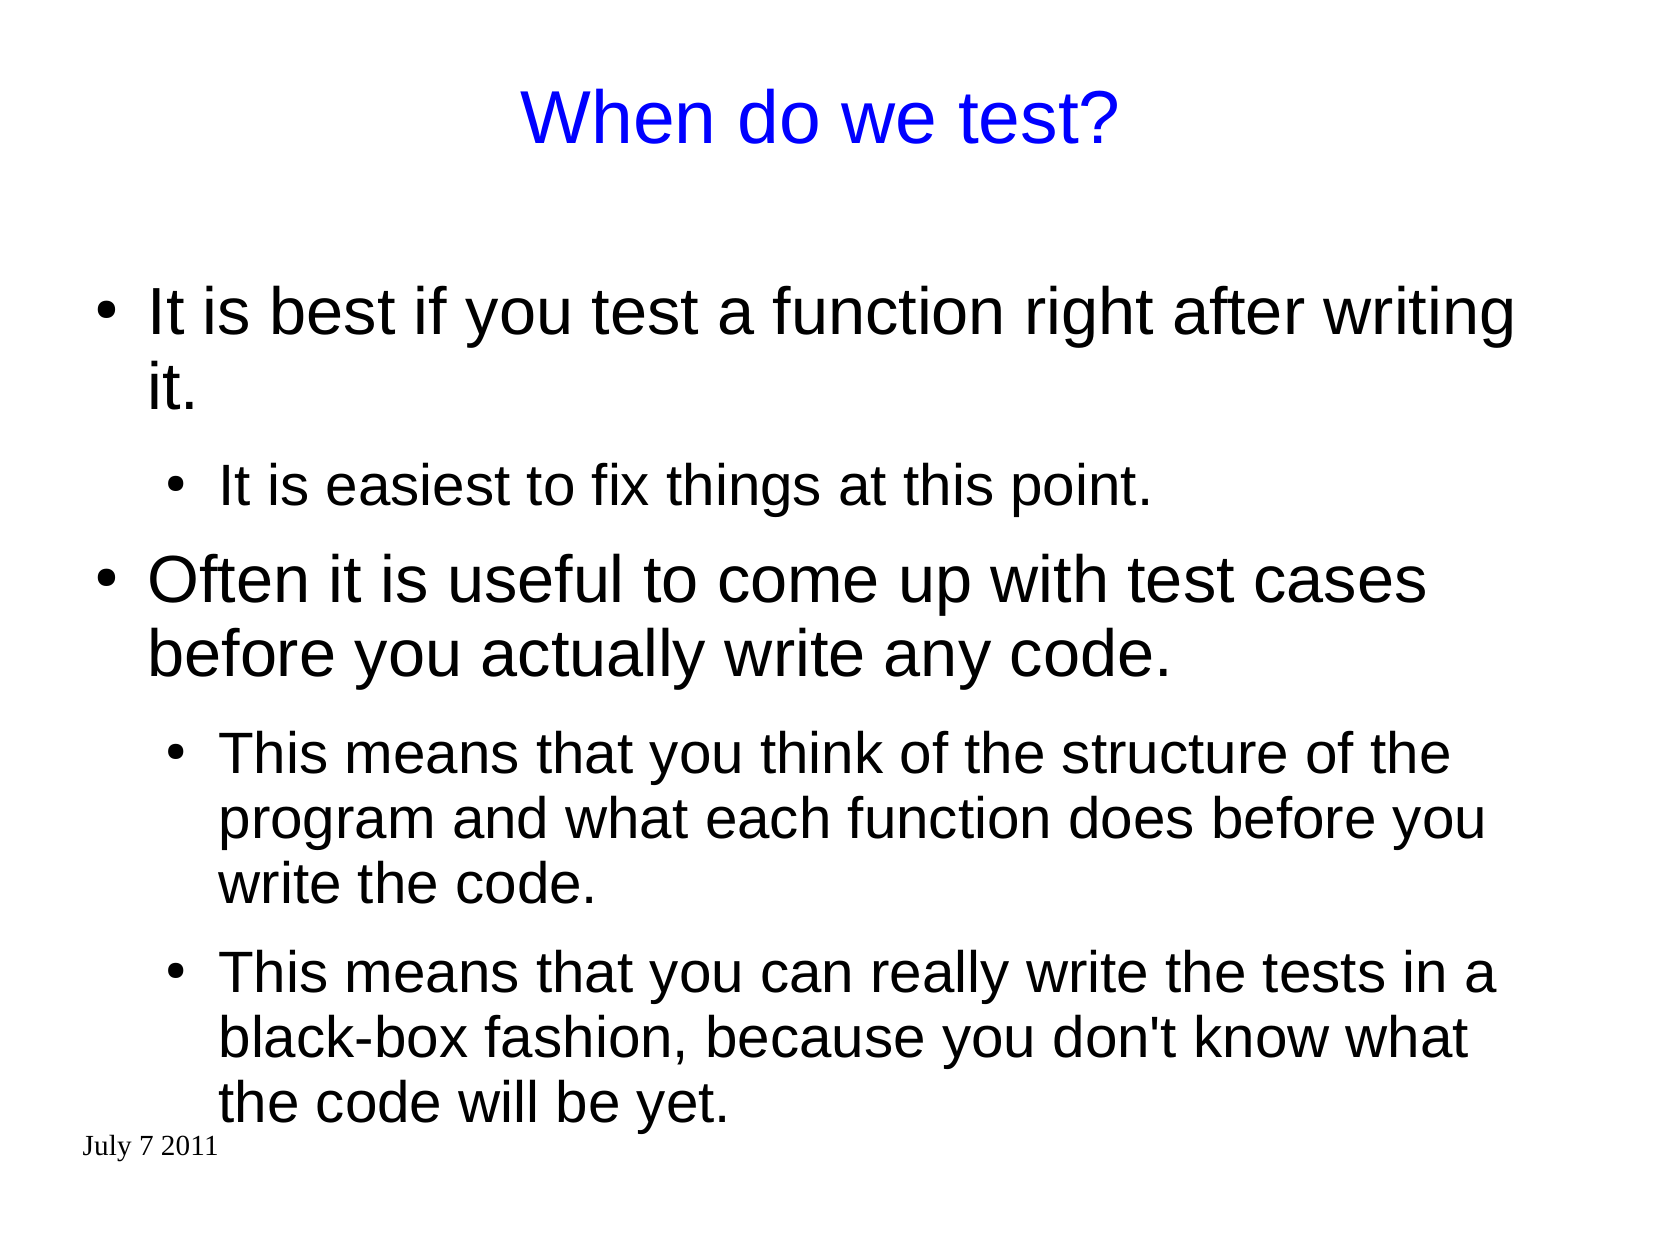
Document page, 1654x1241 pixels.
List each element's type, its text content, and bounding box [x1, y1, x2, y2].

title When do we test? [76, 58, 1565, 178]
list It is best if you test a function right after writing it. It is easiest to fix things at this point. Often it is useful to come up with test cases before you actually write any code. This means that you think of the structure of the program and what each function does before you write the code. This means that you can really write the tests in a black-box fashion, because you don't know what the code will be yet. [76, 274, 1565, 1134]
